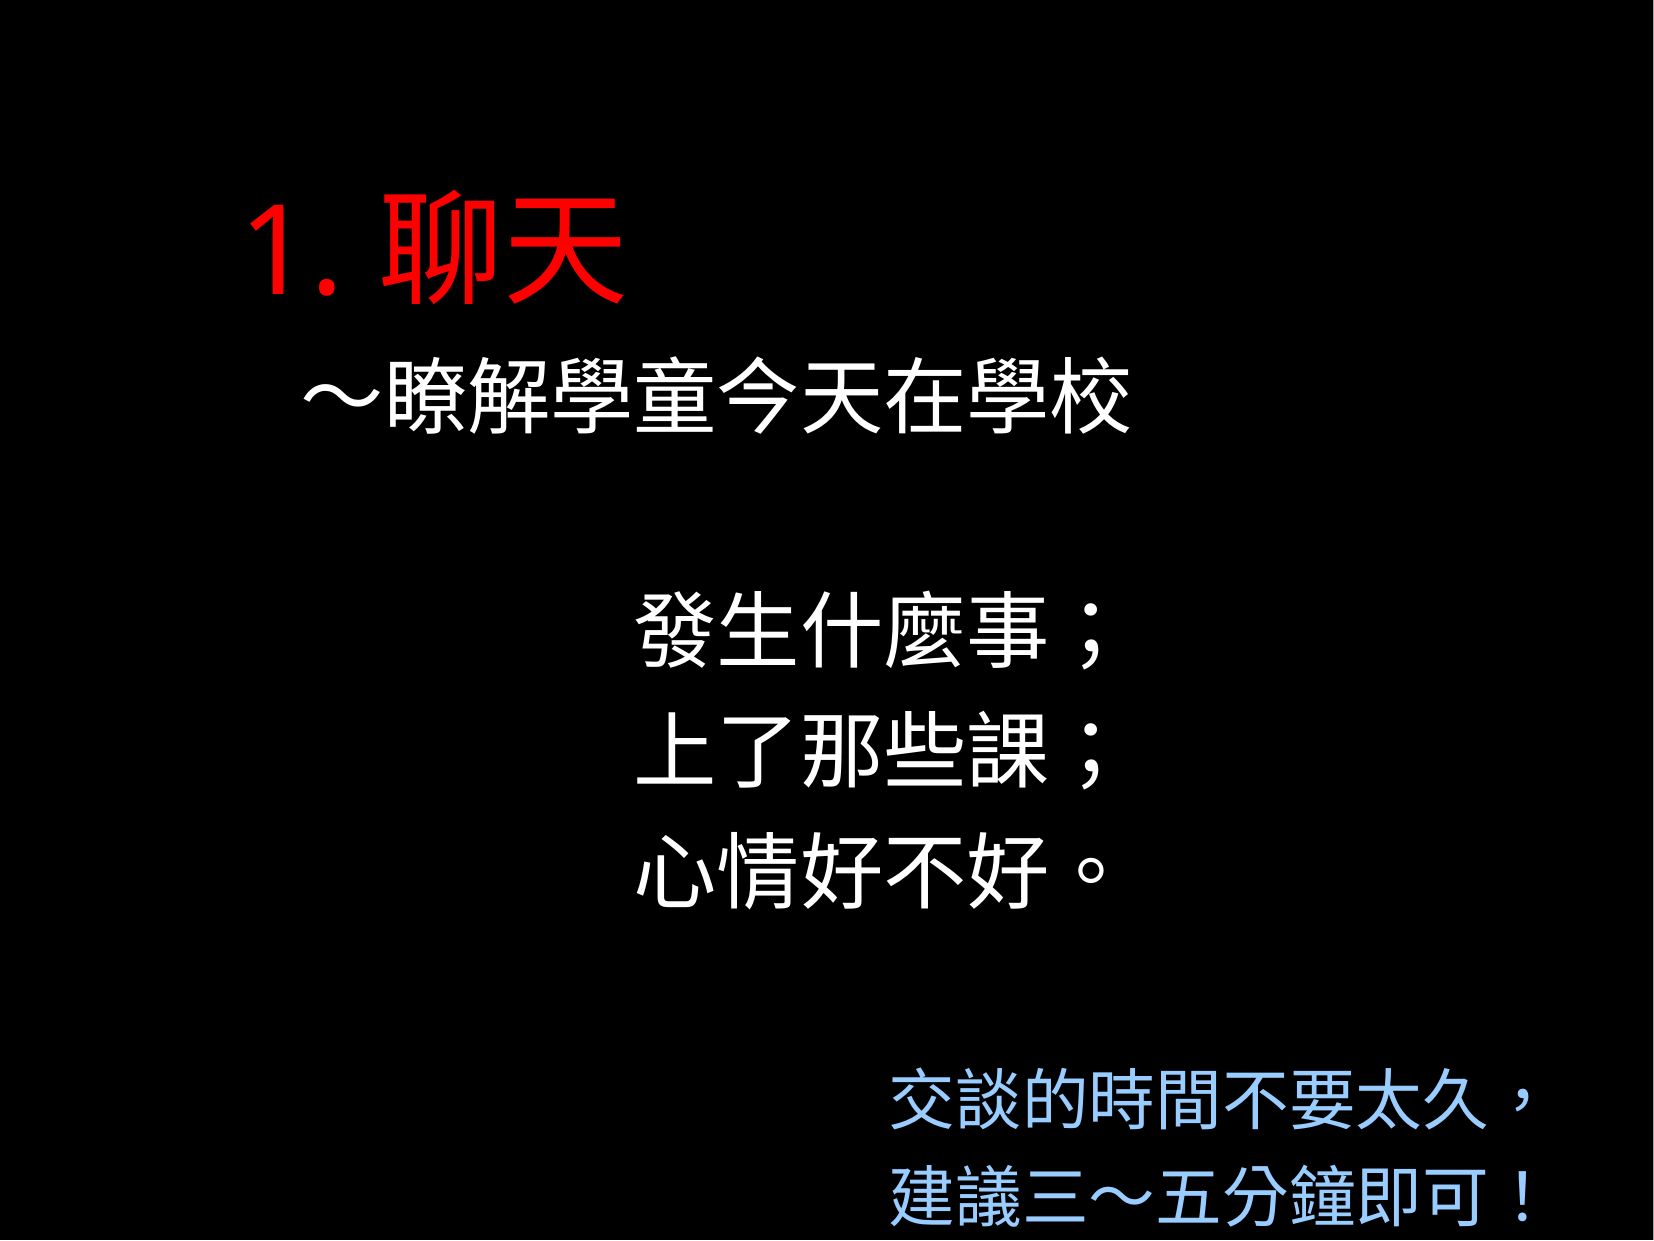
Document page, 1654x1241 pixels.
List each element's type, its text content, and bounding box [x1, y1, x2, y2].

text_box 1.聊天 ～瞭解學童今天在學校 發生什麼事； 上了那些課； 心情好不好。 [224, 141, 1512, 698]
text_box 交談的時間不要太久， 建議三～五分鐘即可！ [874, 1039, 1572, 1188]
